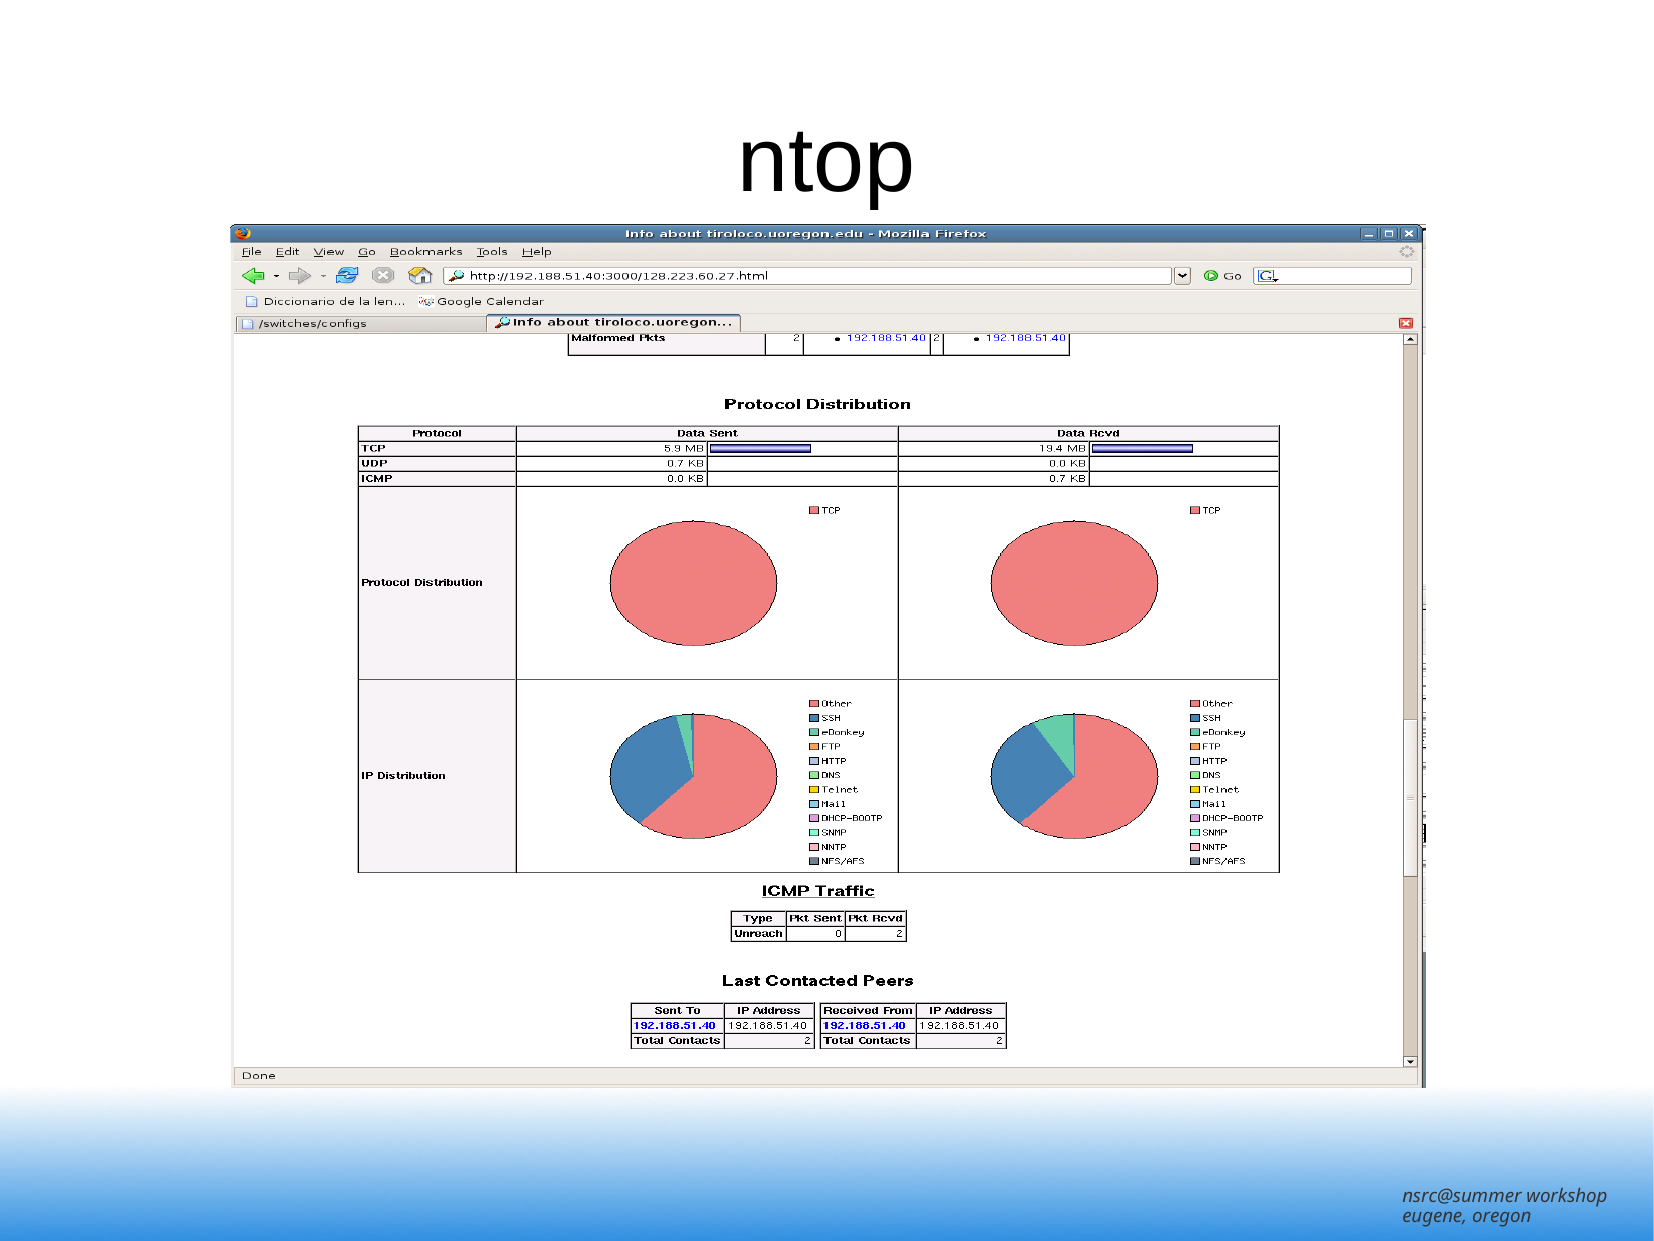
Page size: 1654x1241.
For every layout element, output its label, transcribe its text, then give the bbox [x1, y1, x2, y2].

text_box ntop [82, 95, 1571, 211]
picture [0, 224, 1654, 1241]
